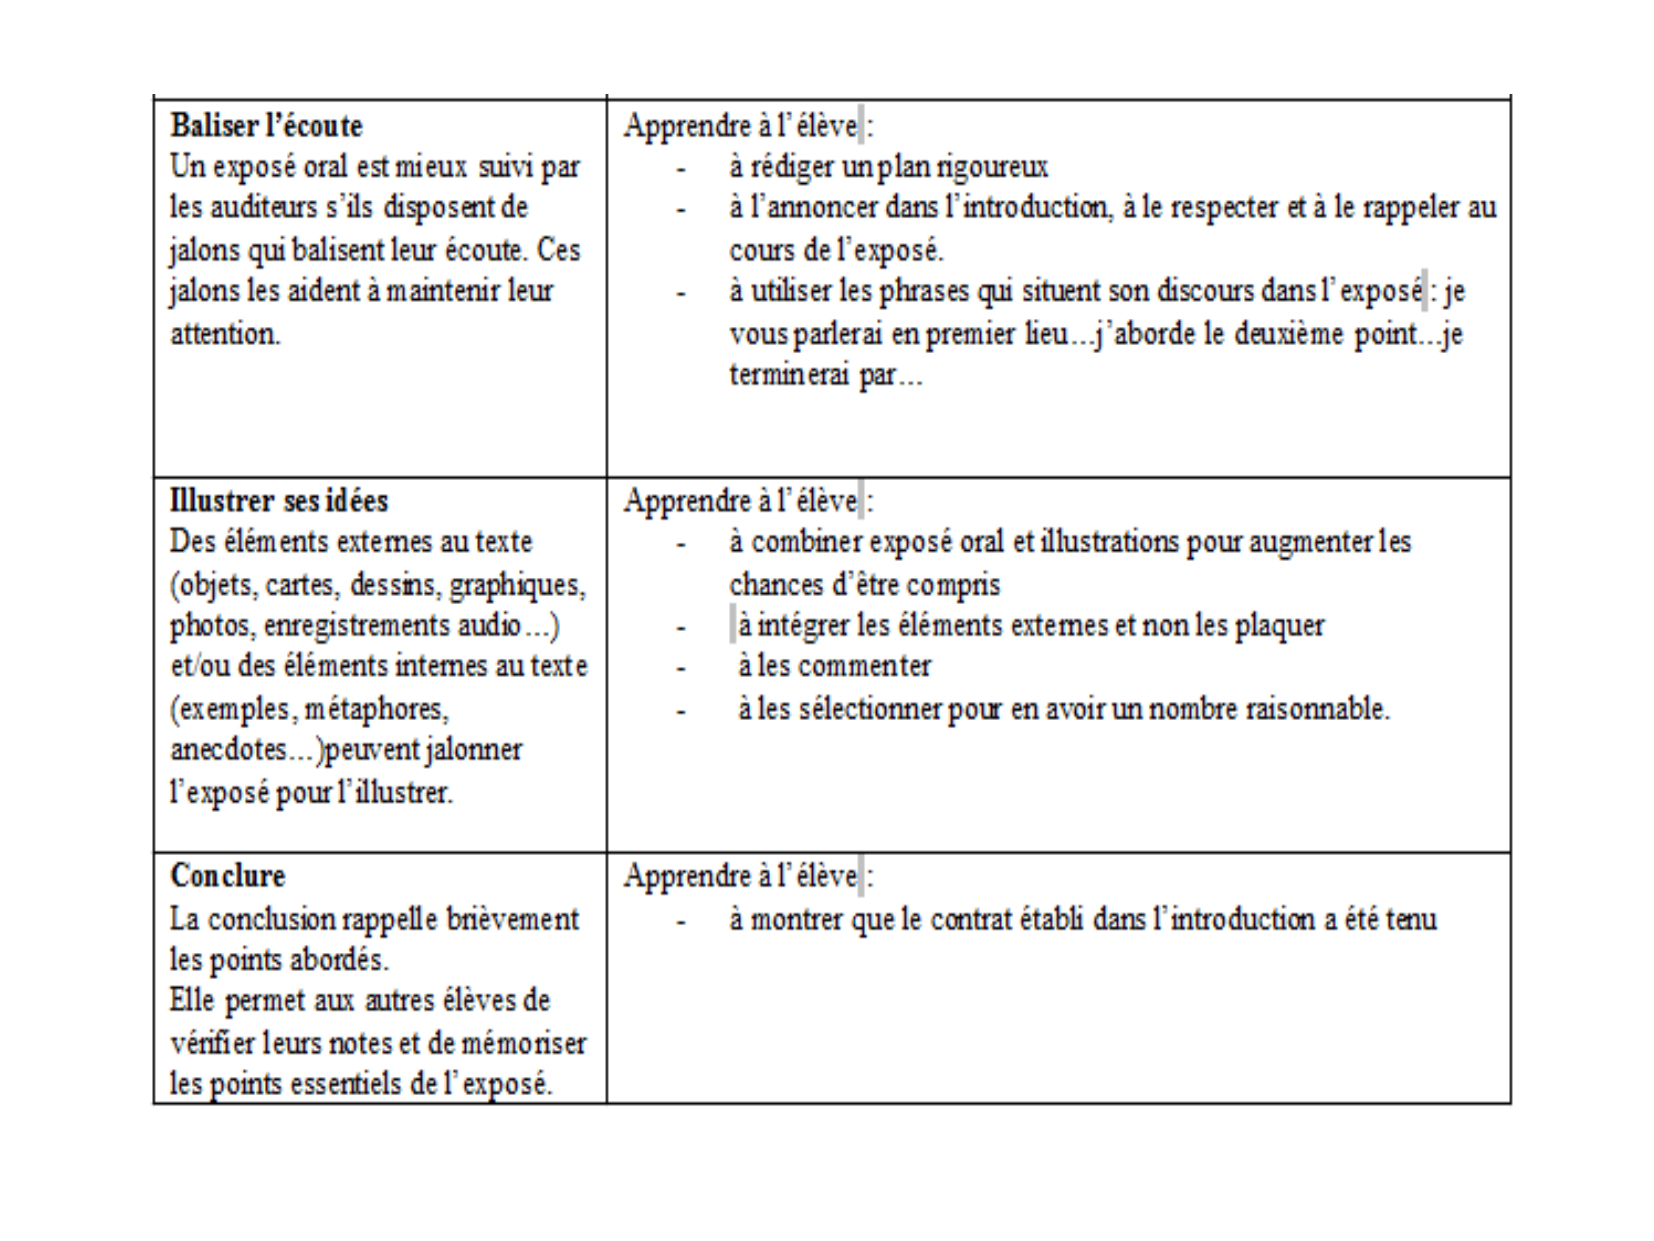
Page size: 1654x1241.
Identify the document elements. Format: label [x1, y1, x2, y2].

picture [118, 94, 1548, 1123]
